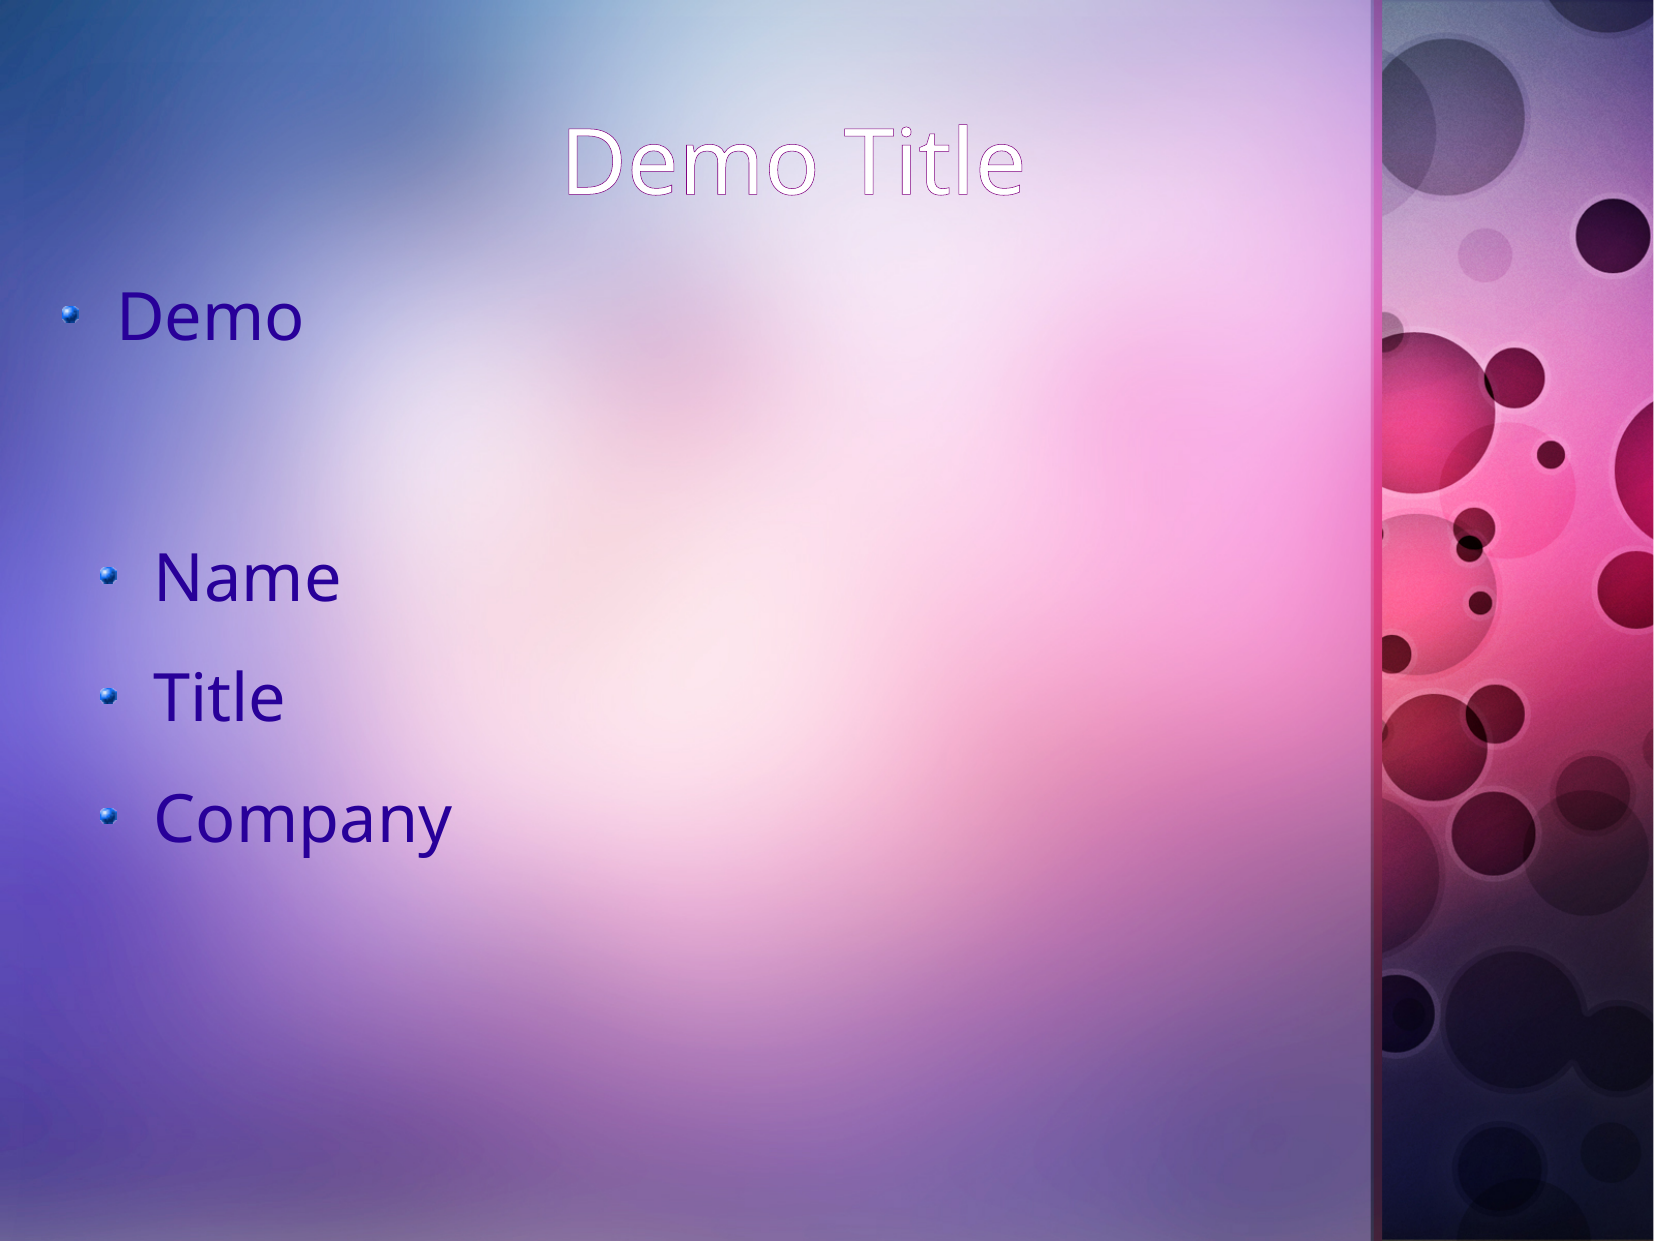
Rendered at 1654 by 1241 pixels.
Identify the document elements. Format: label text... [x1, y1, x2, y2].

title Demo Title [49, 55, 1538, 263]
picture [0, 0, 1654, 1241]
list Demo [45, 269, 1351, 660]
list Name Title Company [82, 290, 1571, 794]
